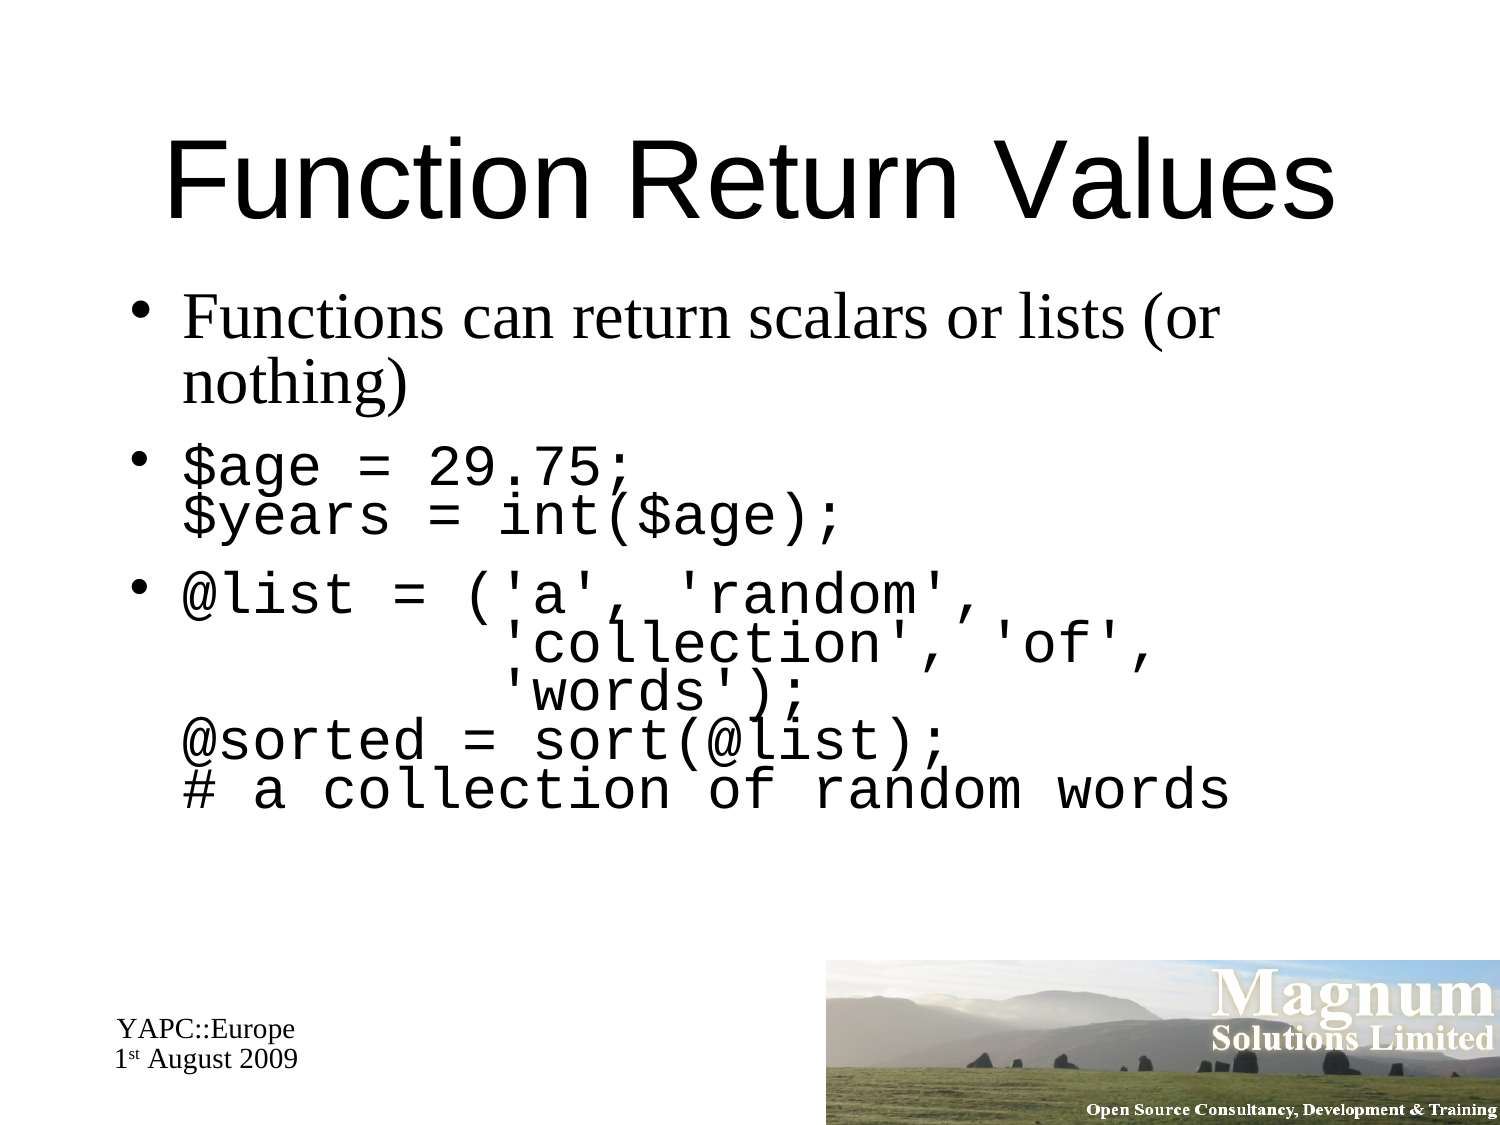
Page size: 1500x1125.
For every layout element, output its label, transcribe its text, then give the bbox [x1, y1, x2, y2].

list Functions can return scalars or lists (or nothing)‏ $age = 29.75; $years = int($age); @list = ('a', 'random', 'collection', 'of', 'words'); @sorted = sort(@list); # a collection of random words [112, 295, 1388, 826]
picture [826, 960, 1500, 1125]
title Function Return Values [112, 62, 1388, 250]
